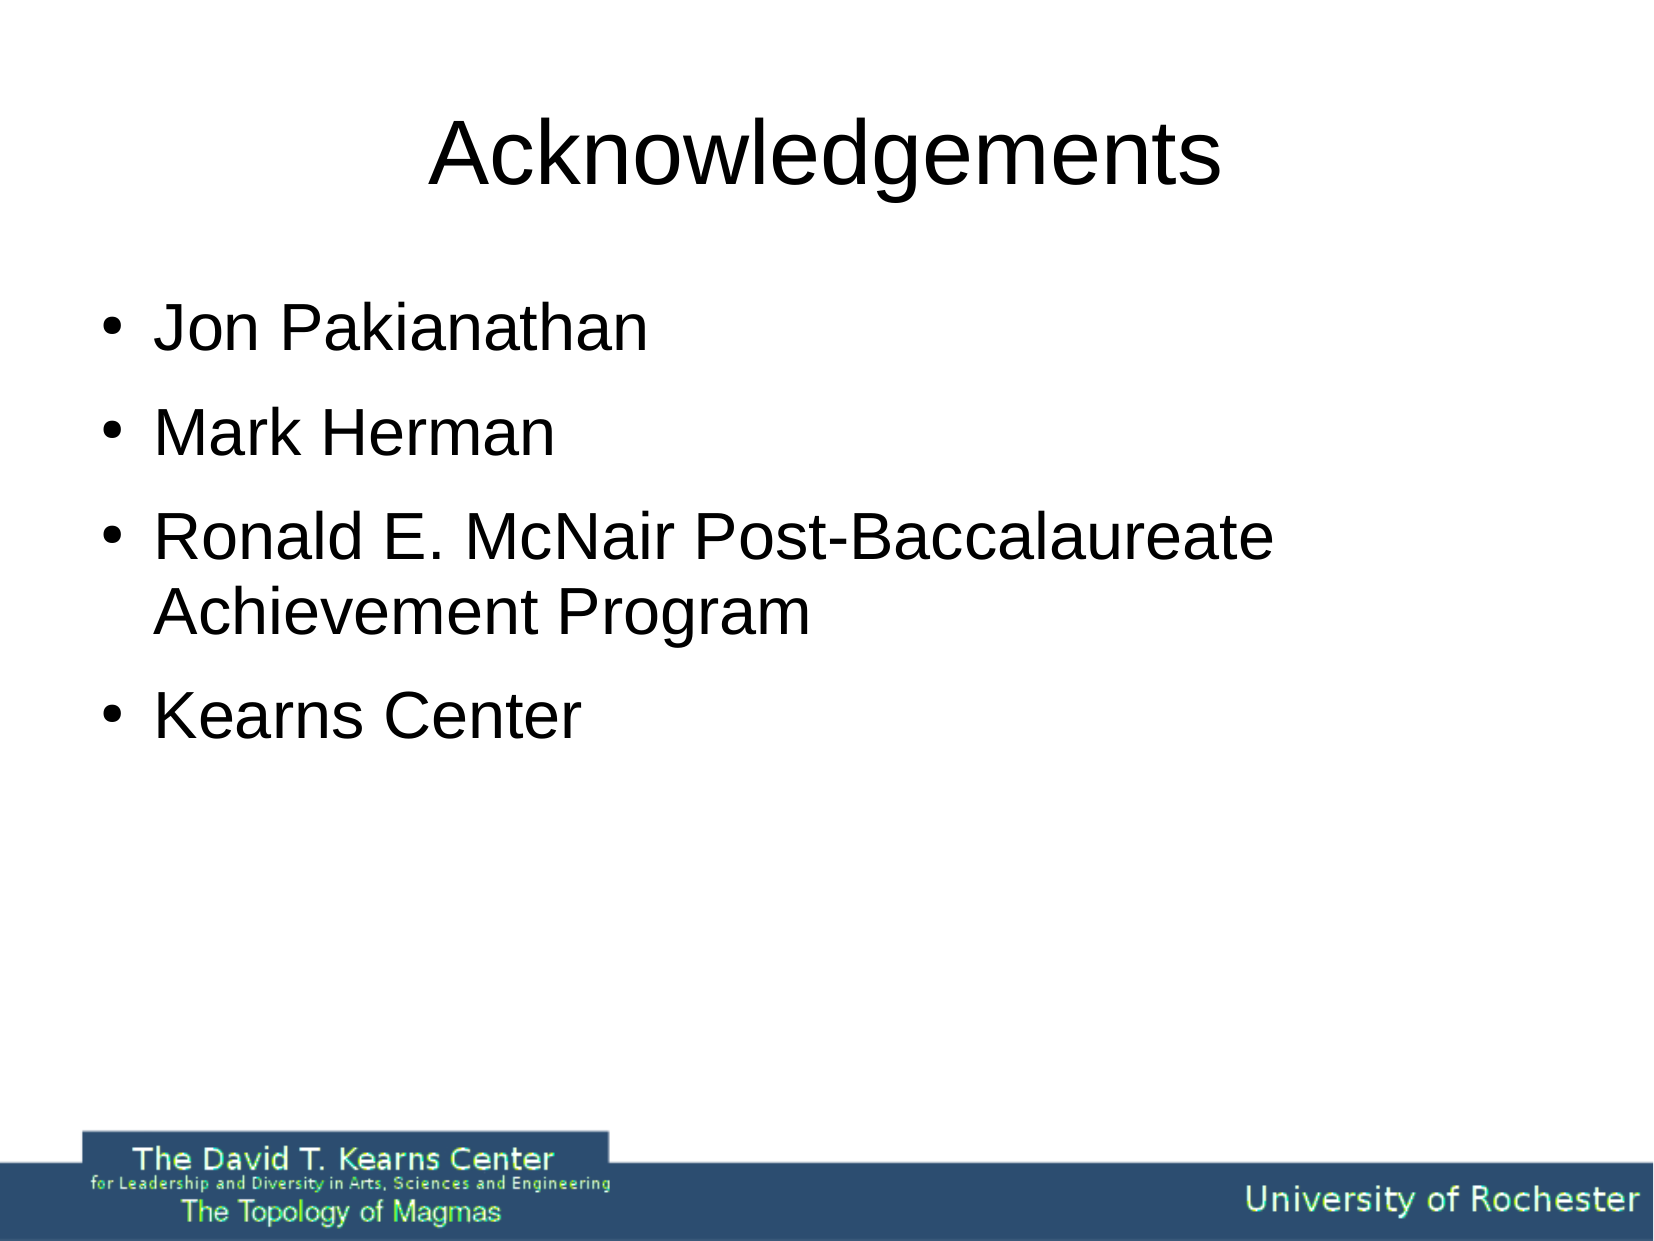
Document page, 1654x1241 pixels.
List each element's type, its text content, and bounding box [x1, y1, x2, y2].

title Acknowledgements [82, 49, 1571, 257]
list Jon Pakianathan Mark Herman Ronald E. McNair Post-Baccalaureate Achievement Program Kearns Center [82, 290, 1571, 1010]
picture [0, 0, 1654, 1241]
